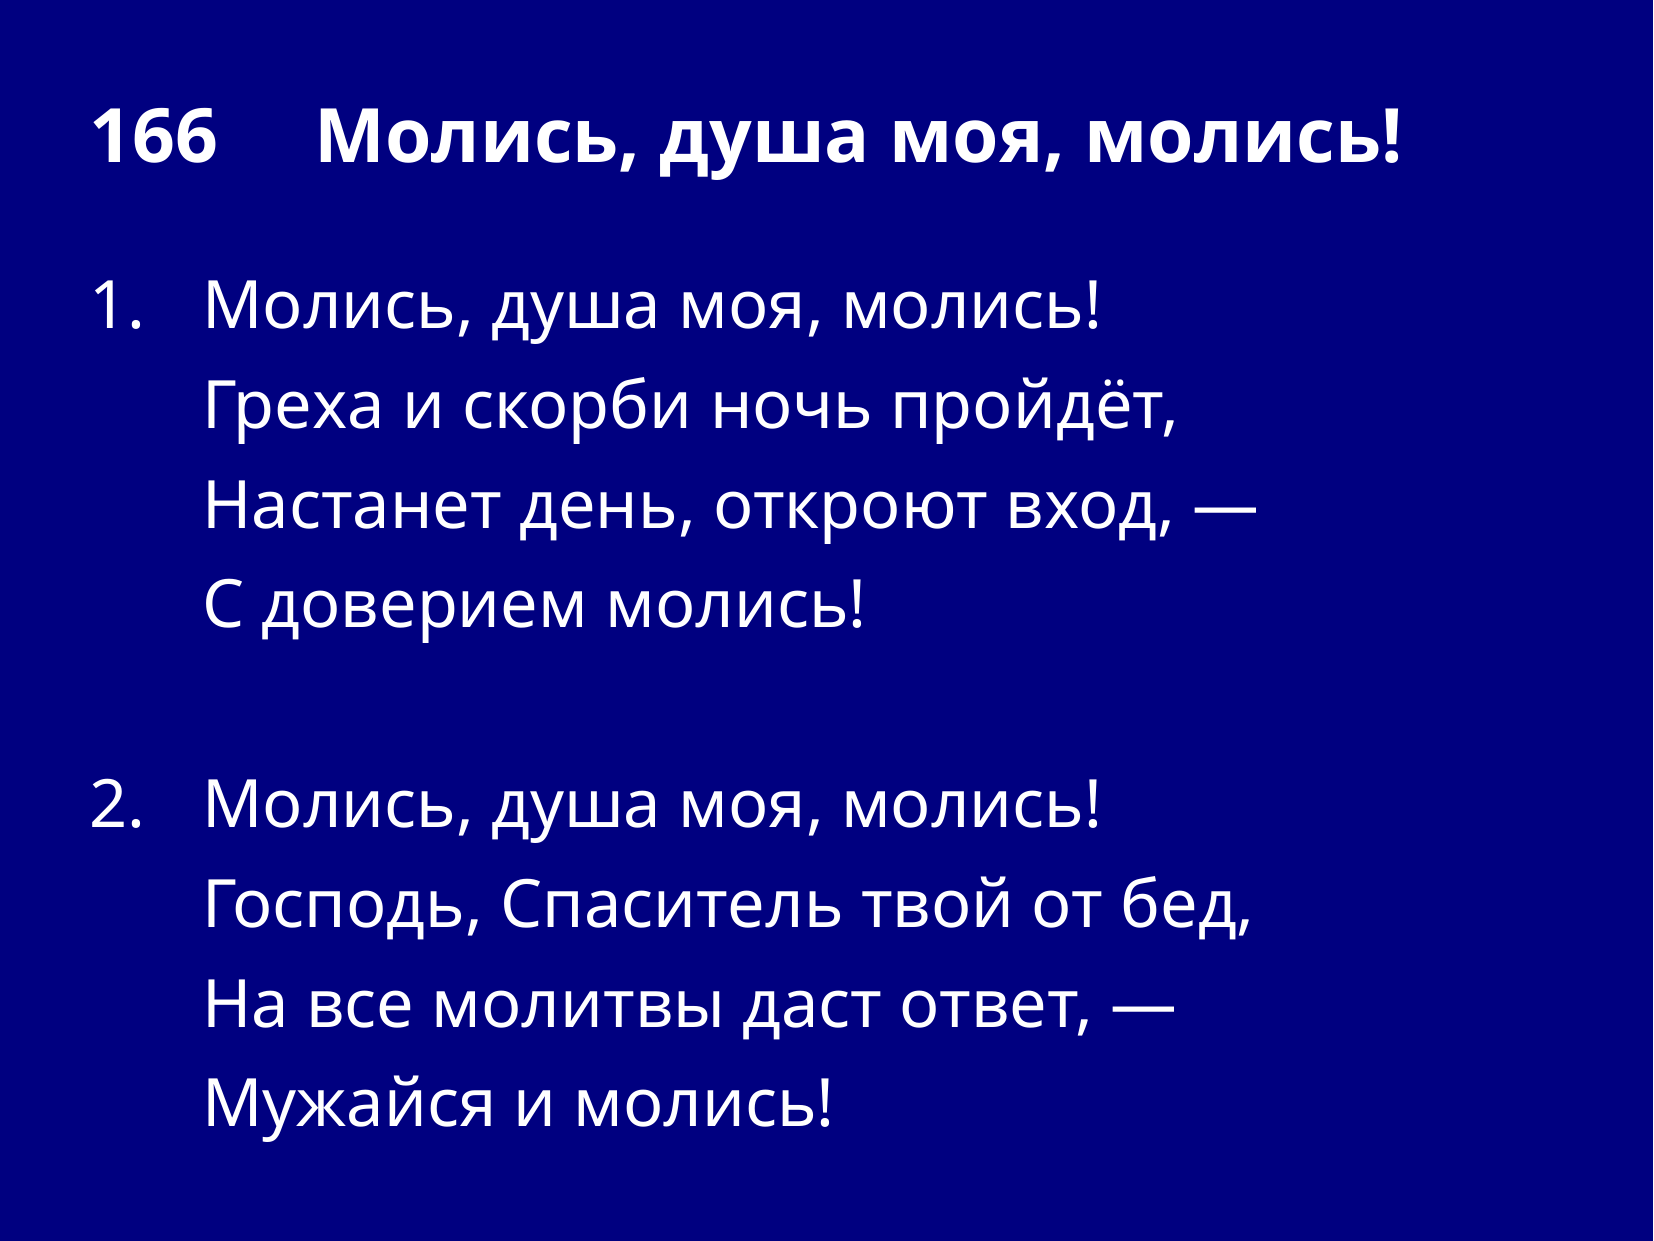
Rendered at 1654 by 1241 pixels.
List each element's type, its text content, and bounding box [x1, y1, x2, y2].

text_box 1. Молись, душа моя, молись! Греха и скорби ночь пройдёт, Настанет день, откроют вход, — С доверием молись! 2. Молись, душа моя, молись! Господь, Спаситель твой от бед, На все молитвы даст ответ, — Мужайся и молись! [75, 188, 1576, 1163]
text_box 166 Молись, душа моя, молись! [75, 75, 1576, 188]
